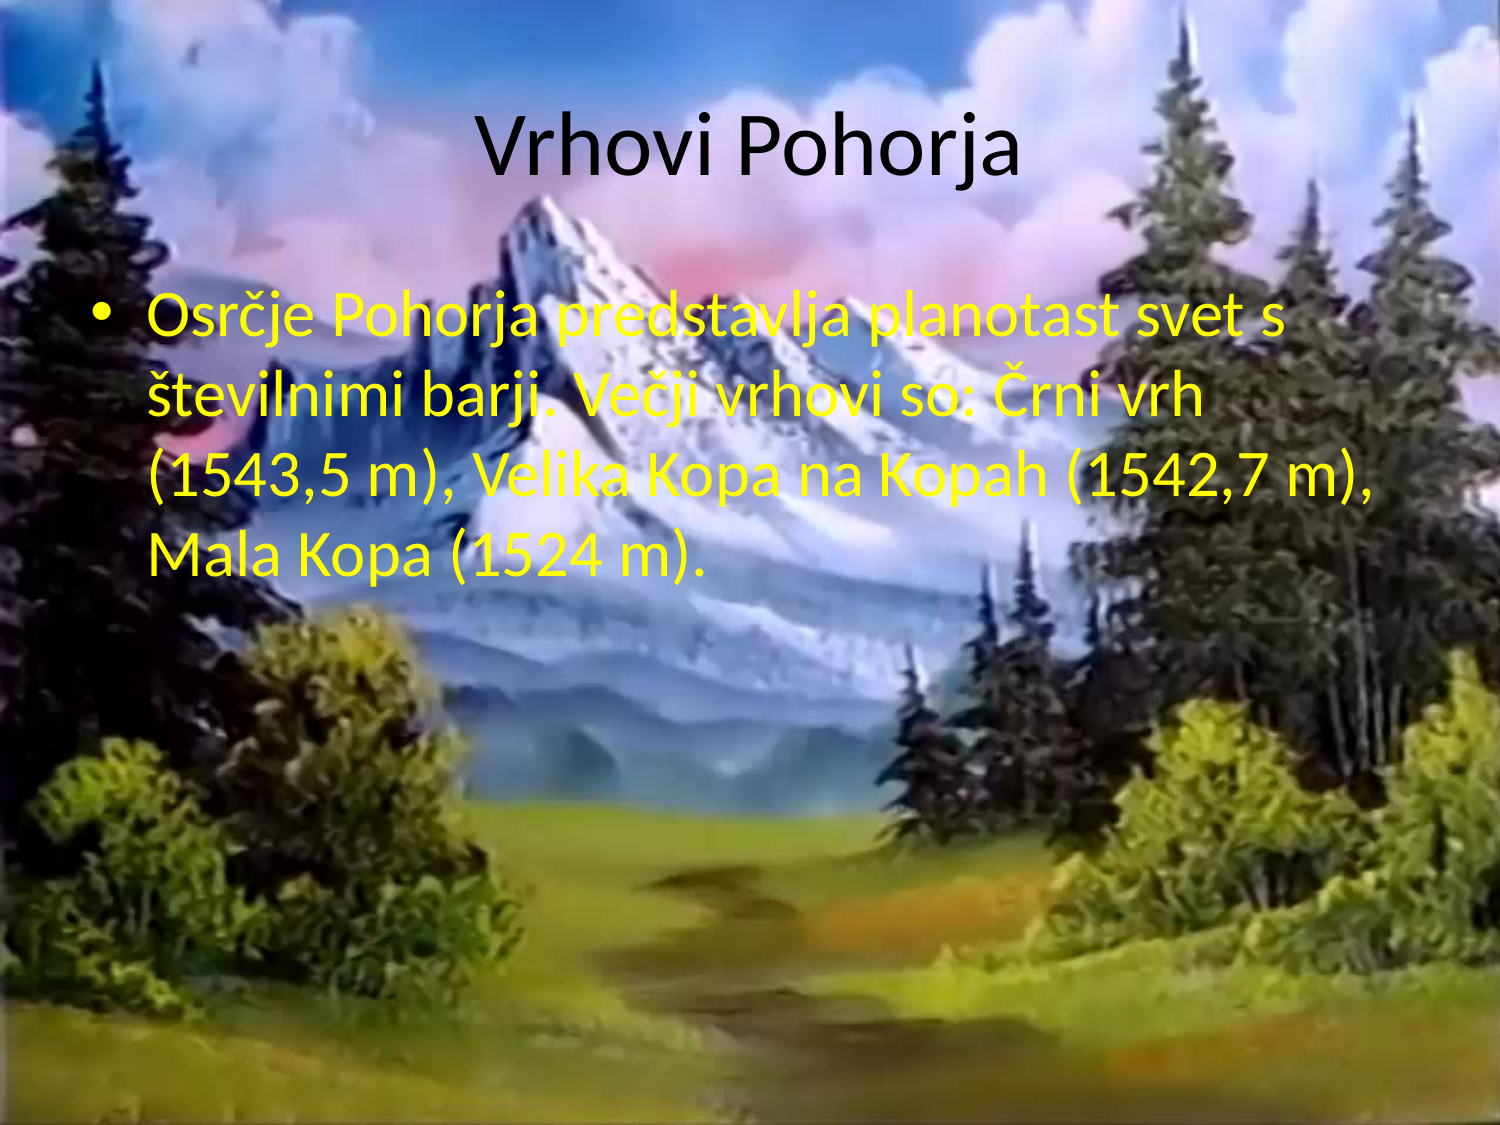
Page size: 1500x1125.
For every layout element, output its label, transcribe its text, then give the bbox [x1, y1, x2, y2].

title Vrhovi Pohorja [75, 45, 1425, 233]
list Osrčje Pohorja predstavlja planotast svet s številnimi barji. Večji vrhovi so: Črni vrh (1543,5 m), Velika Kopa na Kopah (1542,7 m), Mala Kopa (1524 m). [75, 262, 1425, 1005]
picture [0, 0, 1500, 1125]
